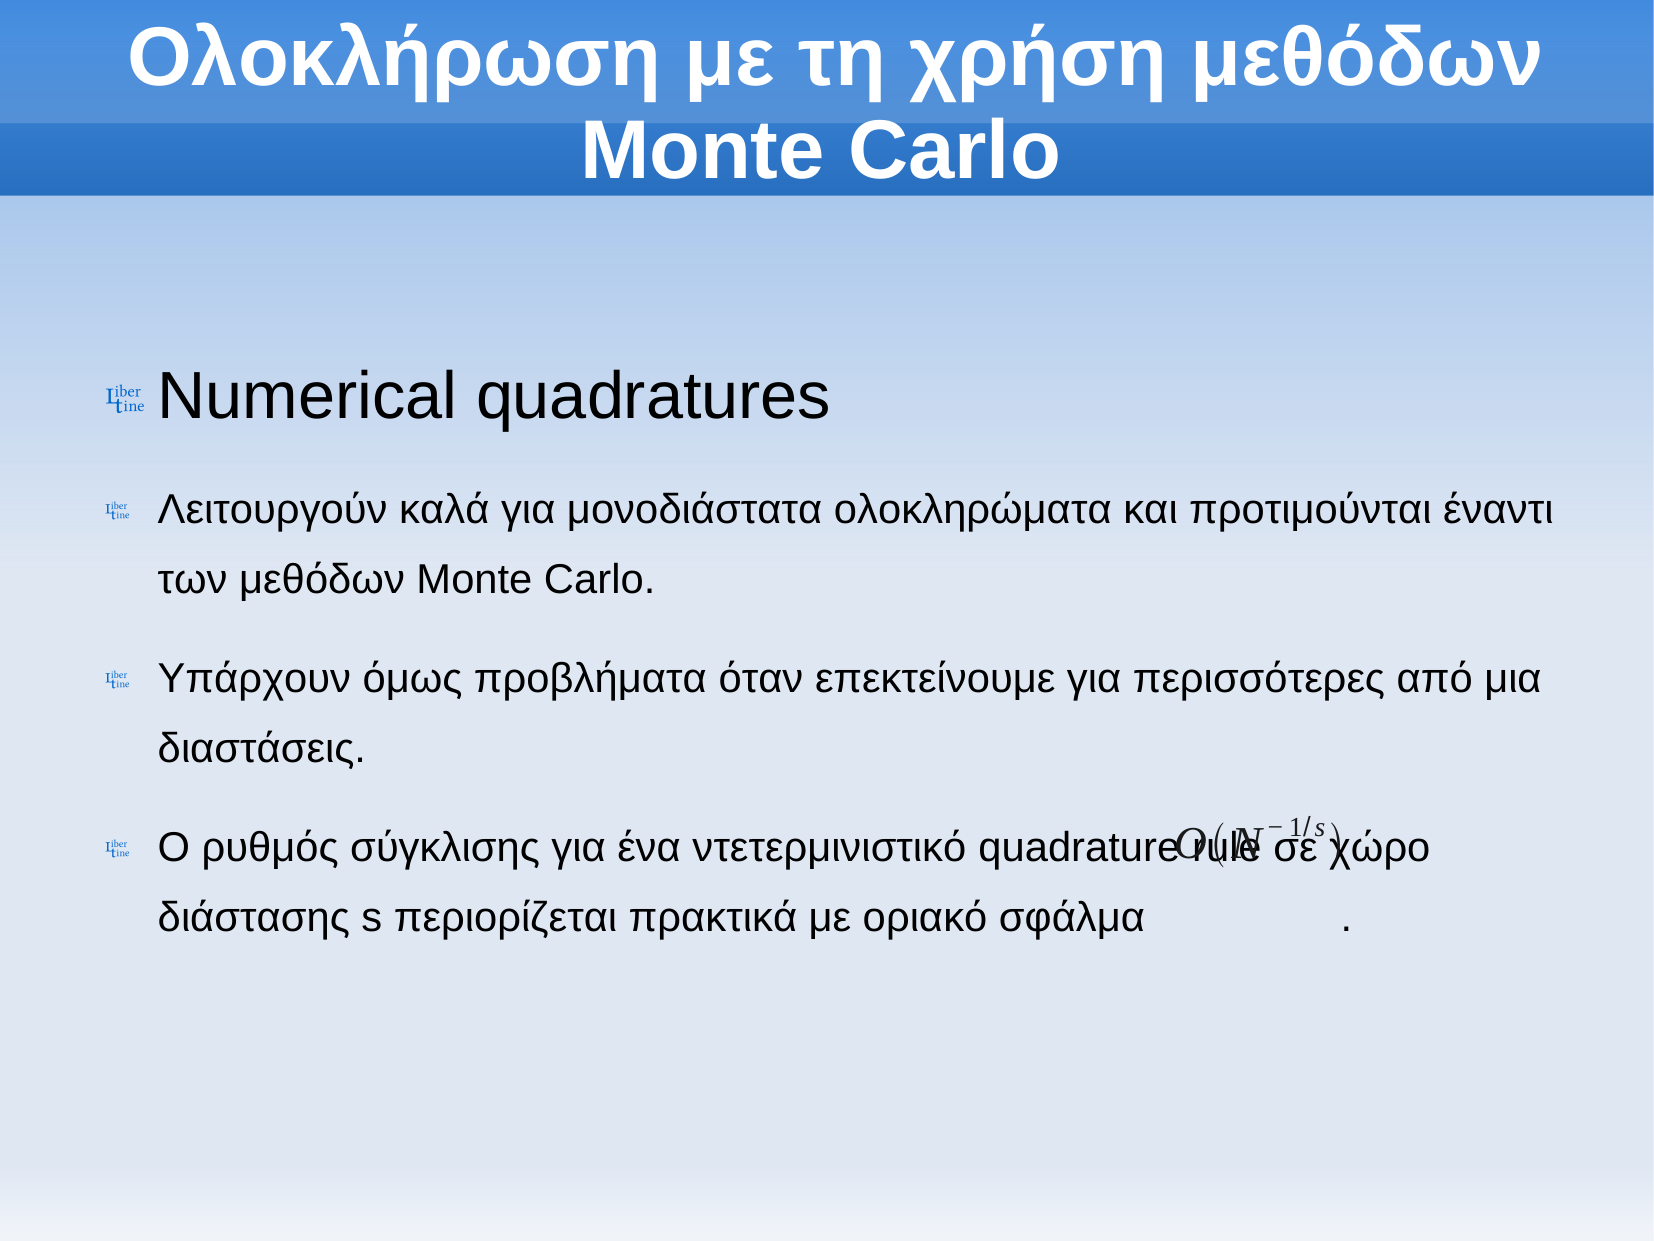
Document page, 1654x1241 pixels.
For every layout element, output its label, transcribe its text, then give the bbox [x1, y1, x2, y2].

picture [0, 0, 1654, 1241]
chart [1162, 813, 1355, 872]
title Ολοκλήρωση με τη χρήση μεθόδων Monte Carlo [76, 7, 1565, 200]
list Numerical quadratures Λειτουργούν καλά για μονοδιάστατα ολοκληρώματα και προτιμούνται έναντι των μεθόδων Monte Carlo. Υπάρχουν όμως προβλήματα όταν επεκτείνουμε για περισσότερες από μια διαστάσεις. O ρυθμός σύγκλισης για ένα ντετερμινιστικό quadrature rule σε χώρο διάστασης s περιορίζεται πρακτικά με οριακό σφάλμα . [86, 283, 1576, 1088]
